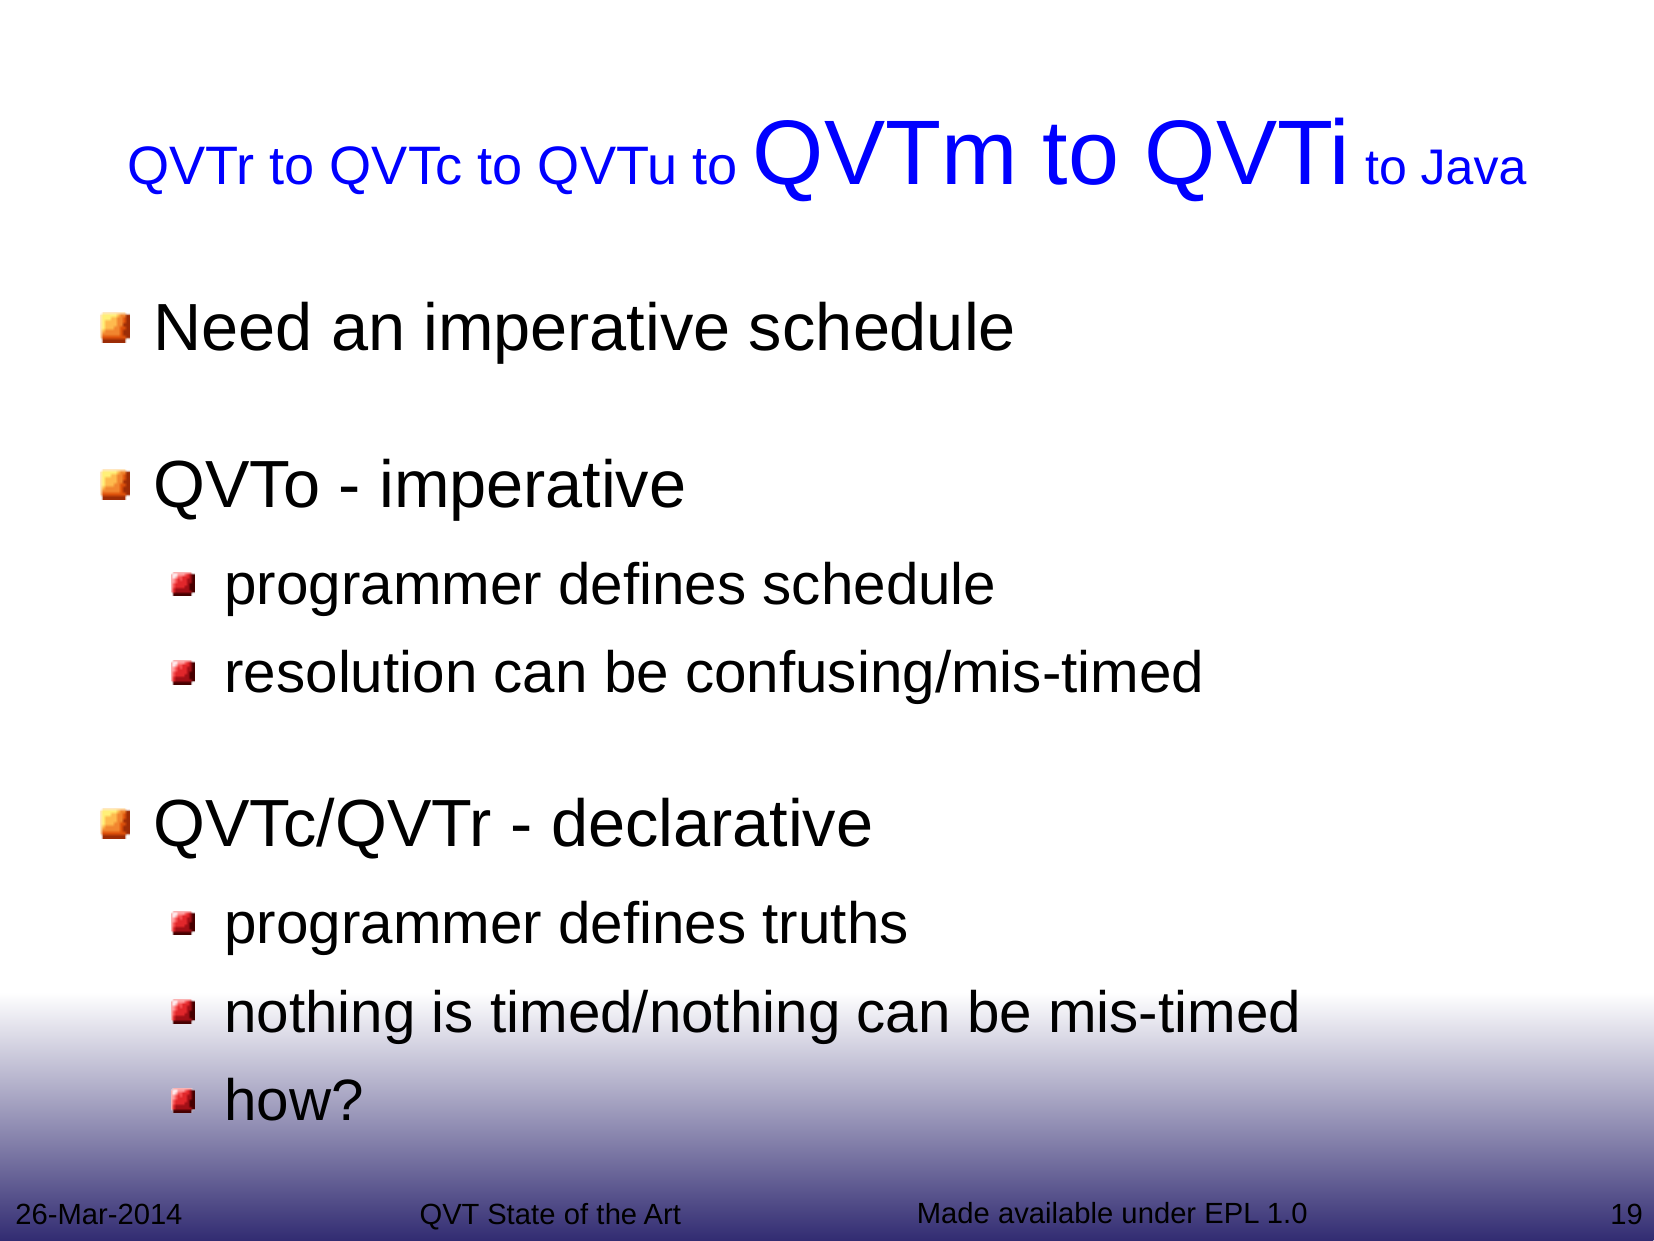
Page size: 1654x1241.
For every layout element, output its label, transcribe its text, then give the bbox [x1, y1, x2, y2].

list Need an imperative schedule QVTo - imperative programmer defines schedule resolution can be confusing/mis-timed QVTc/QVTr - declarative programmer defines truths nothing is timed/nothing can be mis-timed how? [82, 290, 1571, 1132]
title QVTr to QVTc to QVTu to QVTm to QVTi to Java [82, 49, 1571, 257]
